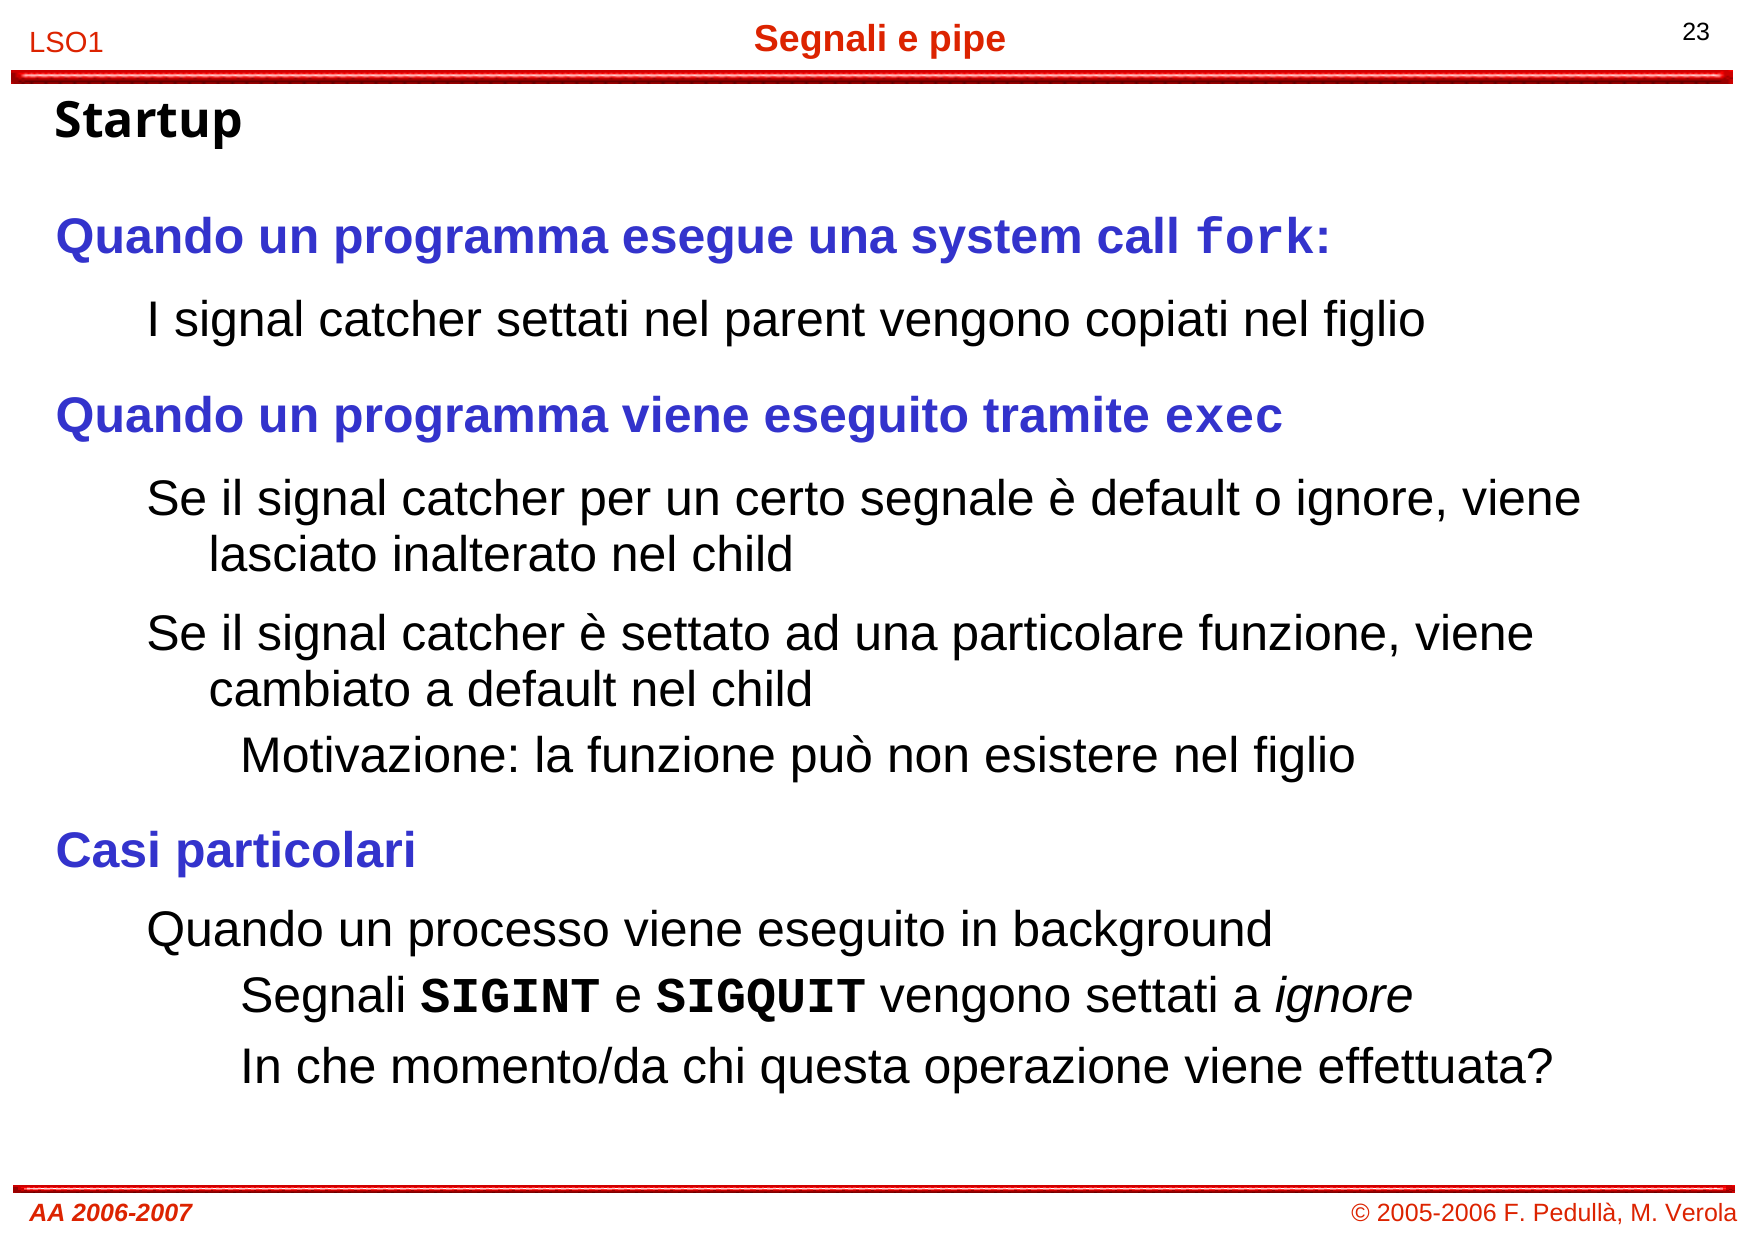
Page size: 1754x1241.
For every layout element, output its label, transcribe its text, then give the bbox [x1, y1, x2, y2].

picture [13, 1185, 1735, 1193]
title Startup [40, 72, 1714, 168]
picture [11, 70, 1733, 84]
list Quando un programma esegue una system call fork: I signal catcher settati nel parent vengono copiati nel figlio Quando un programma viene eseguito tramite exec Se il signal catcher per un certo segnale è default o ignore, viene lasciato inalterato nel child Se il signal catcher è settato ad una particolare funzione, viene cambiato a default nel child Motivazione: la funzione può non esistere nel figlio Casi particolari Quando un processo viene eseguito in background Segnali SIGINT e SIGQUIT vengono settati a ignore In che momento/da chi questa operazione viene effettuata? [37, 200, 1741, 1129]
